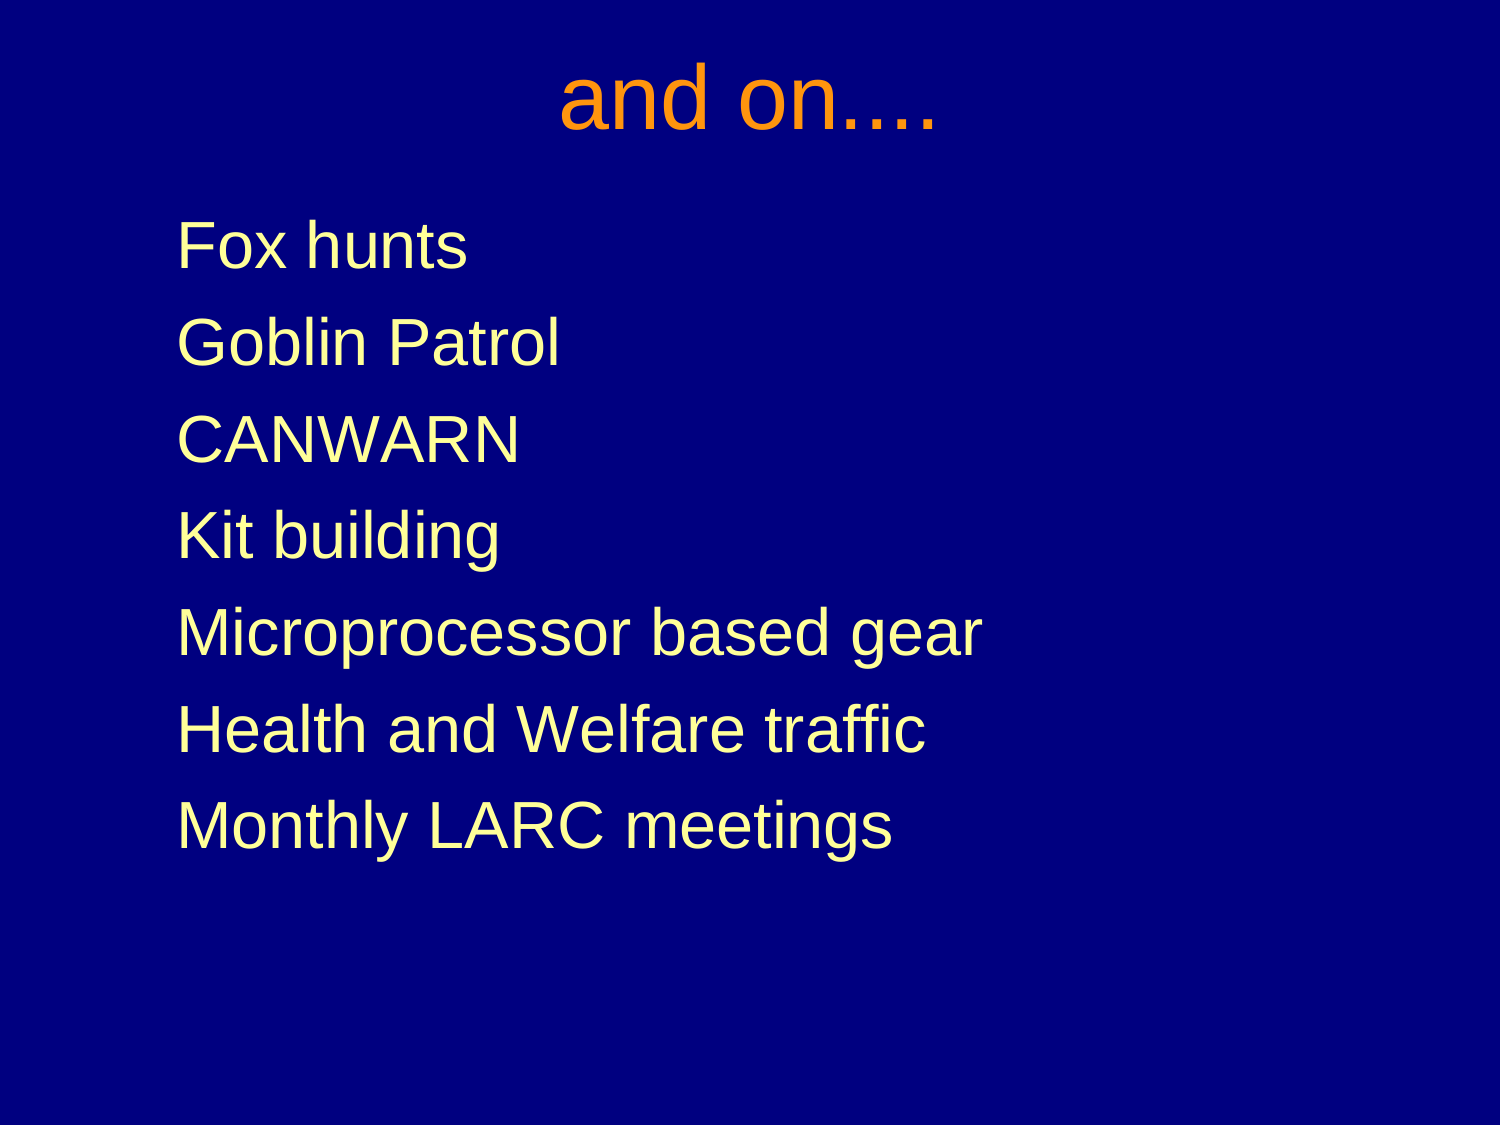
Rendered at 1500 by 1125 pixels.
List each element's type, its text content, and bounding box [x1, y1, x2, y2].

list Fox hunts Goblin Patrol CANWARN Kit building Microprocessor based gear Health and Welfare traffic Monthly LARC meetings [161, 194, 1349, 1031]
title and on.... [75, 0, 1426, 186]
